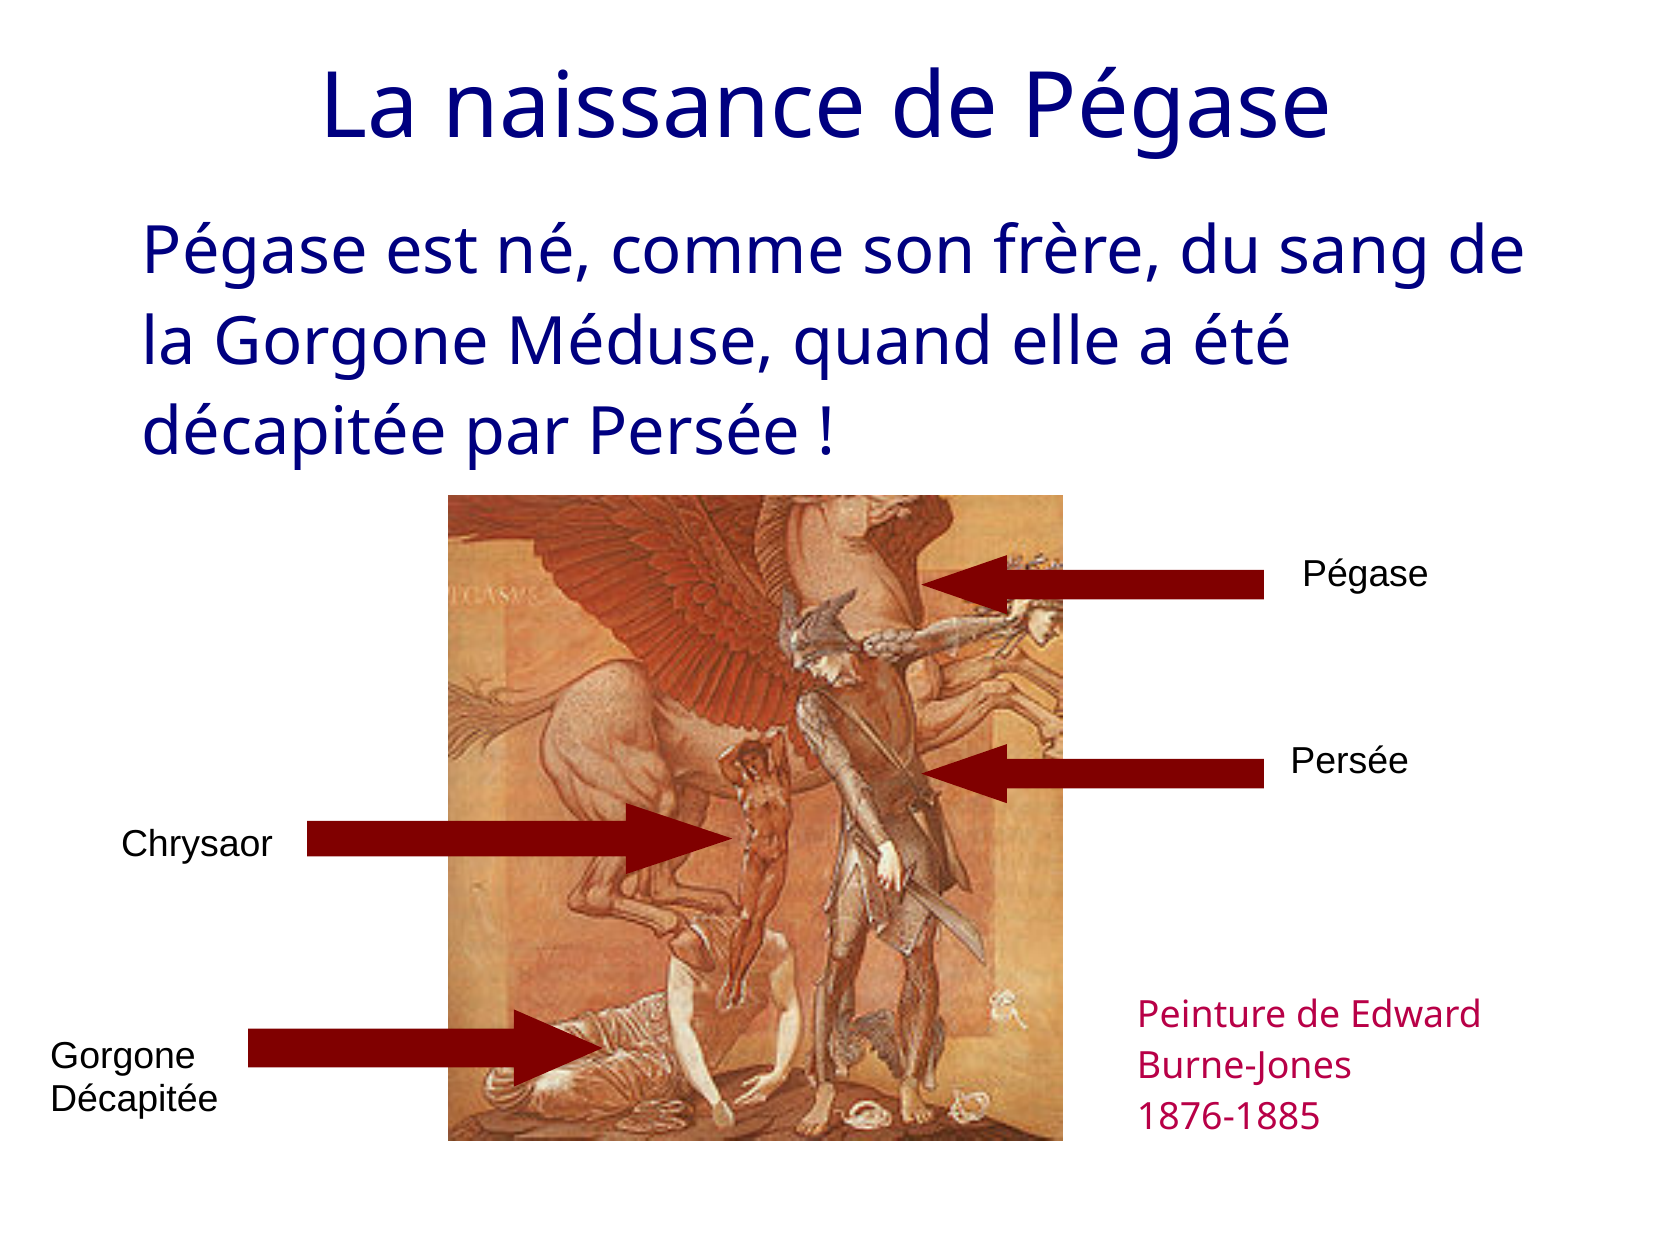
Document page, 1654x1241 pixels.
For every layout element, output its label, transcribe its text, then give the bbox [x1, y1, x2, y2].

text_box Pégase [1287, 545, 1607, 603]
picture [448, 495, 1063, 1141]
text_box Persée [1275, 732, 1607, 790]
text_box Gorgone Décapitée [35, 1027, 249, 1127]
list Pégase est né, comme son frère, du sang de la Gorgone Méduse, quand elle a été décapitée par Persée ! [70, 202, 1559, 922]
text_box Peinture de Edward Burne-Jones 1876-1885 [1122, 980, 1571, 1153]
text_box [921, 555, 1264, 615]
text_box [921, 744, 1264, 804]
title La naissance de Pégase [82, 37, 1571, 269]
text_box Chrysaor [106, 814, 390, 872]
text_box [249, 1009, 603, 1087]
text_box [390, 803, 733, 875]
